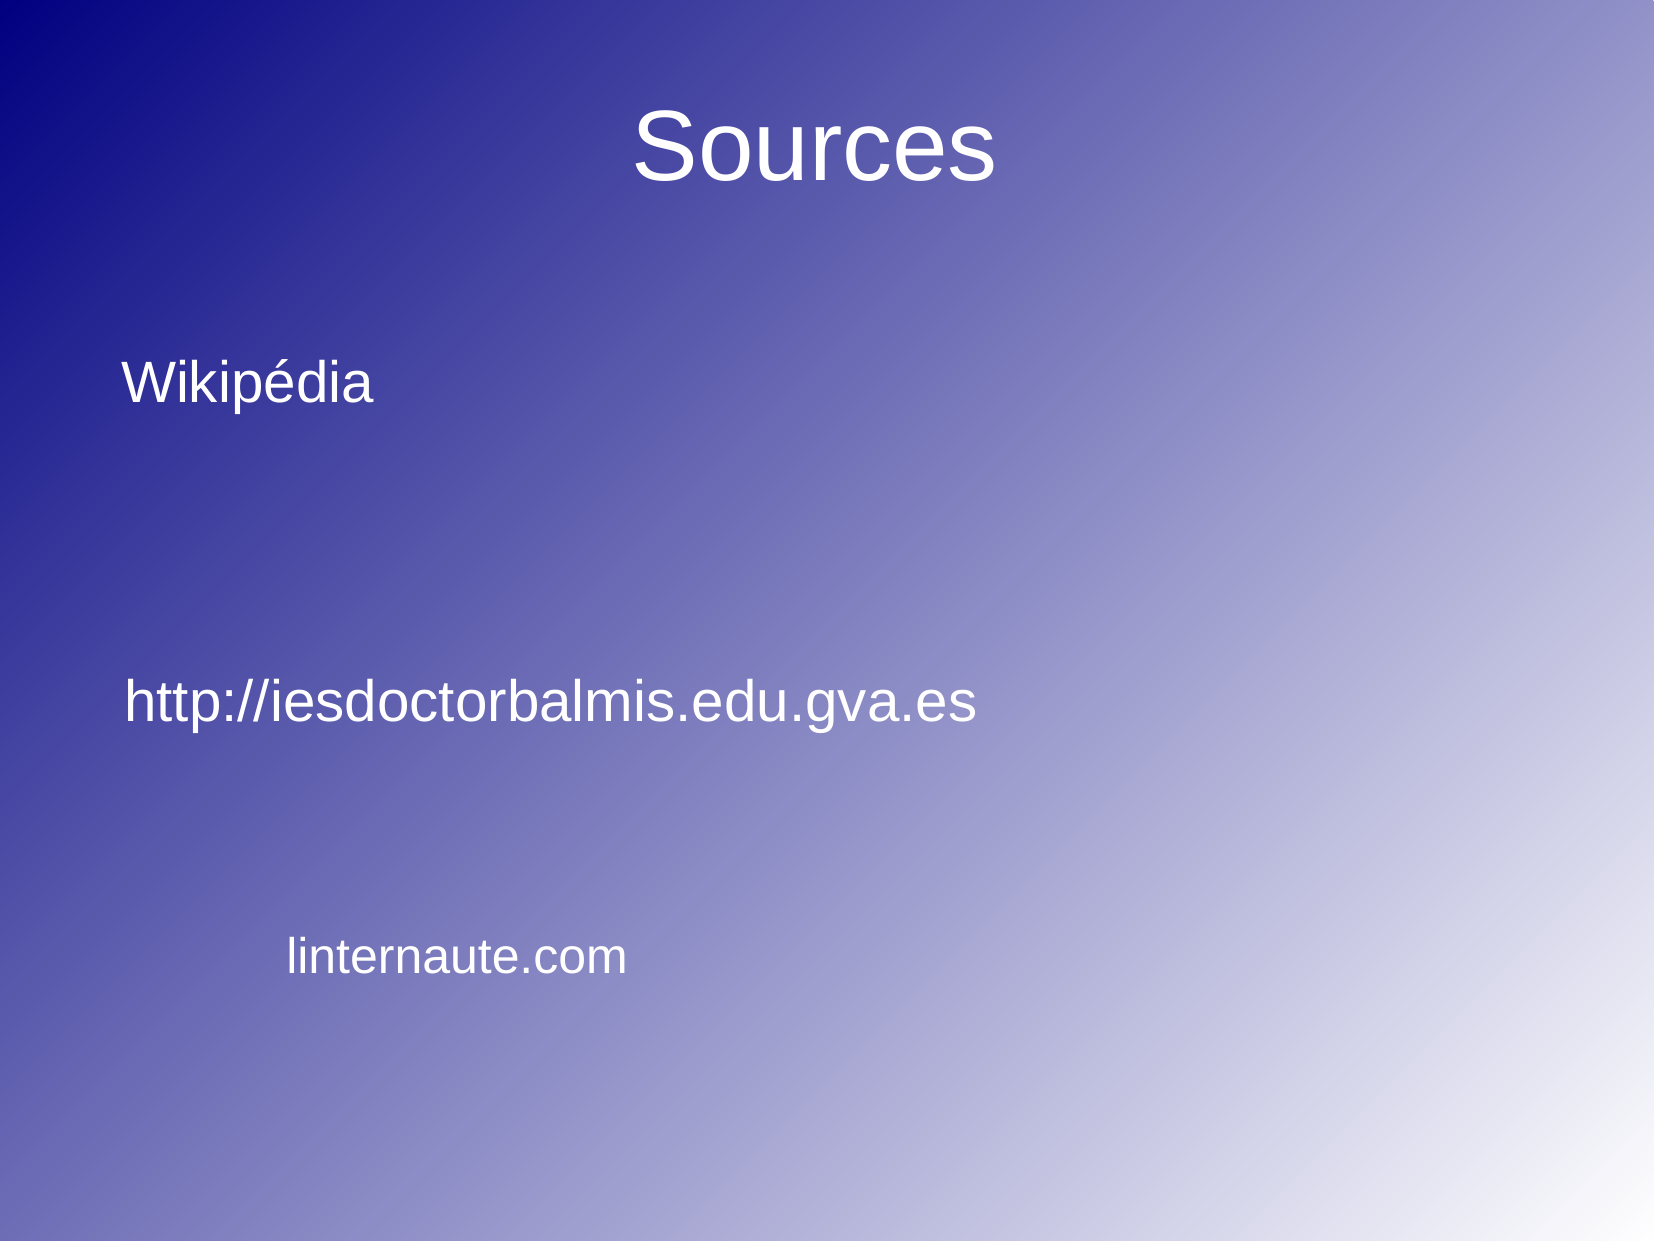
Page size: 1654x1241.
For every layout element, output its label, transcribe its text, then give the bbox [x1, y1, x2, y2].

text_box linternaute.com [271, 921, 721, 992]
text_box Wikipédia [106, 342, 1441, 423]
text_box Sources [94, 82, 1536, 210]
text_box http://iesdoctorbalmis.edu.gva.es [109, 661, 1158, 742]
